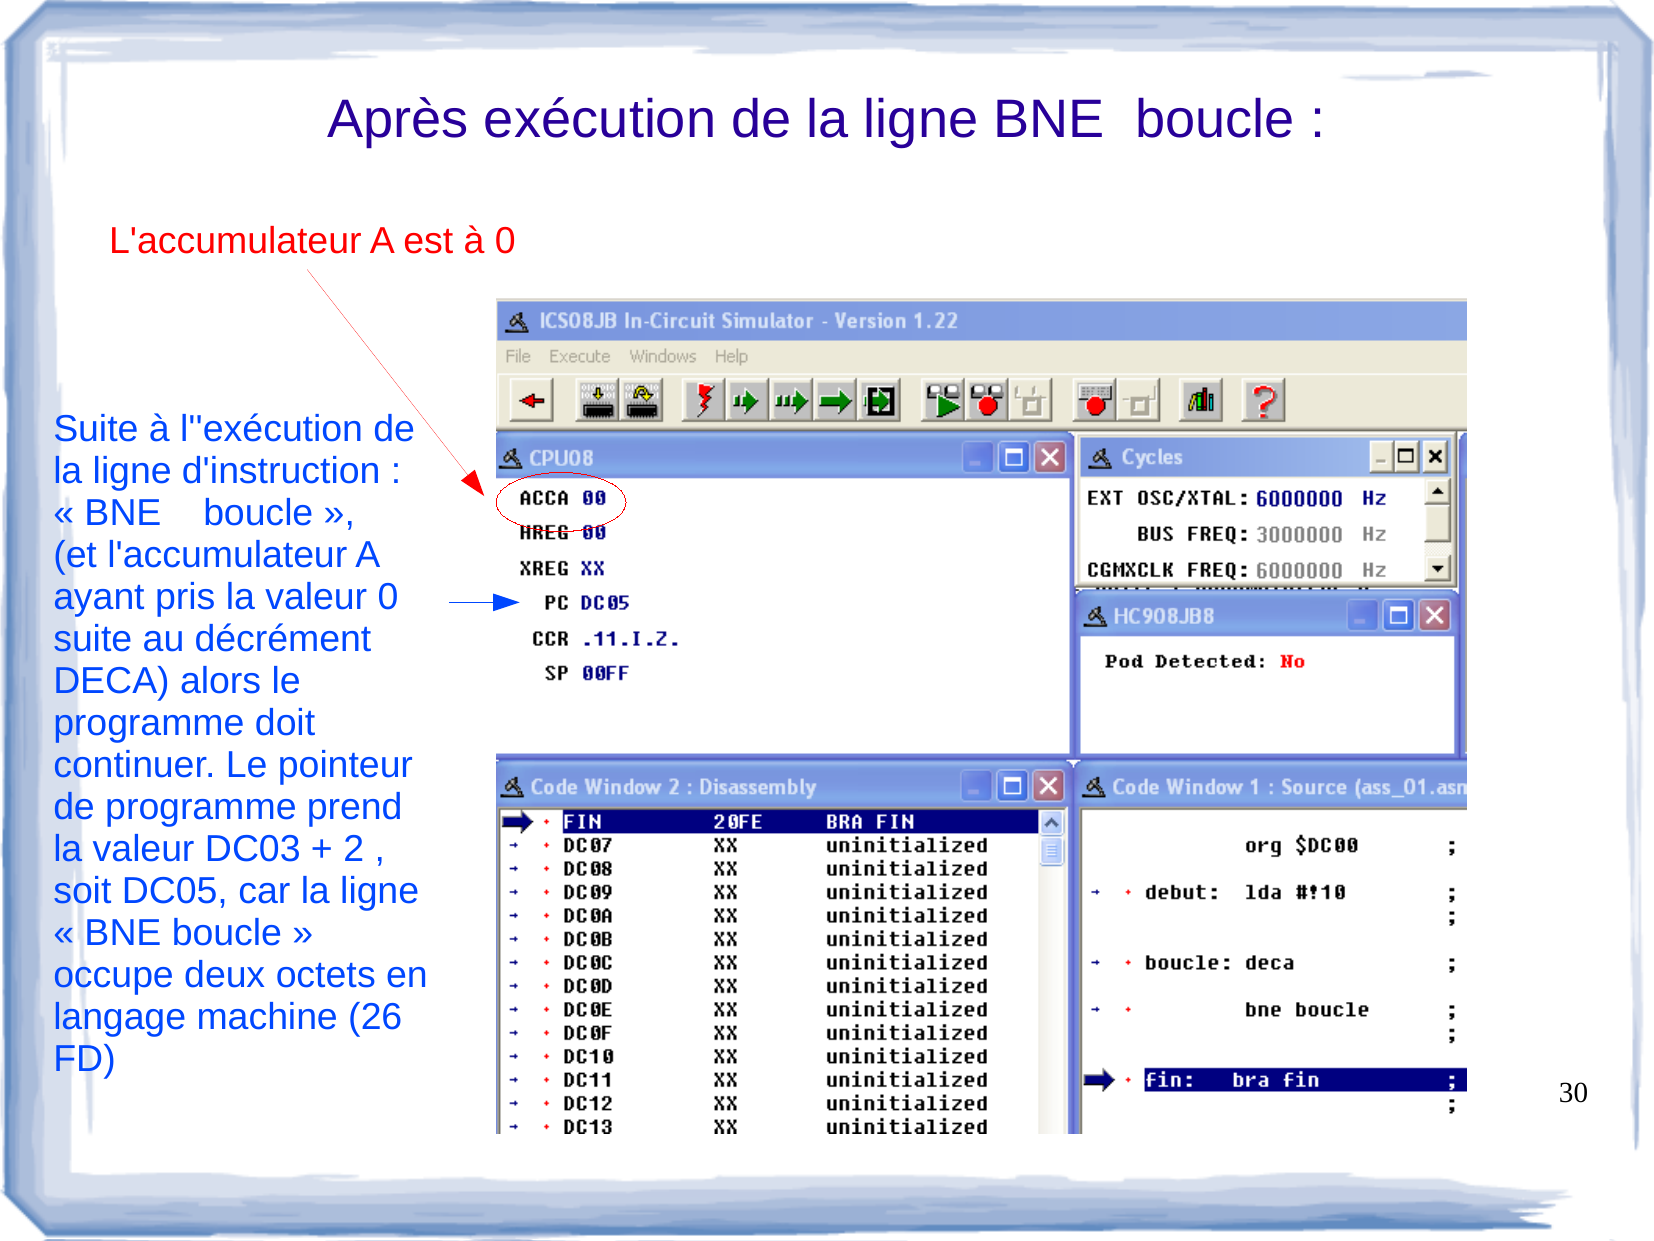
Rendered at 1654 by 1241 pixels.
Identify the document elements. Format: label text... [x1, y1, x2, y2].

text_box Suite à l''exécution de la ligne d'instruction : « BNE boucle », (et l'accumulateur A ayant pris la valeur 0 suite au décrément DECA) alors le programme doit continuer. Le pointeur de programme prend la valeur DC03 + 2 , soit DC05, car la ligne « BNE boucle » occupe deux octets en langage machine (26 FD) [38, 399, 449, 1087]
title Après exécution de la ligne BNE boucle : [82, 49, 1571, 189]
text_box L'accumulateur A est à 0 [94, 212, 1111, 270]
picture [0, 0, 1654, 1241]
